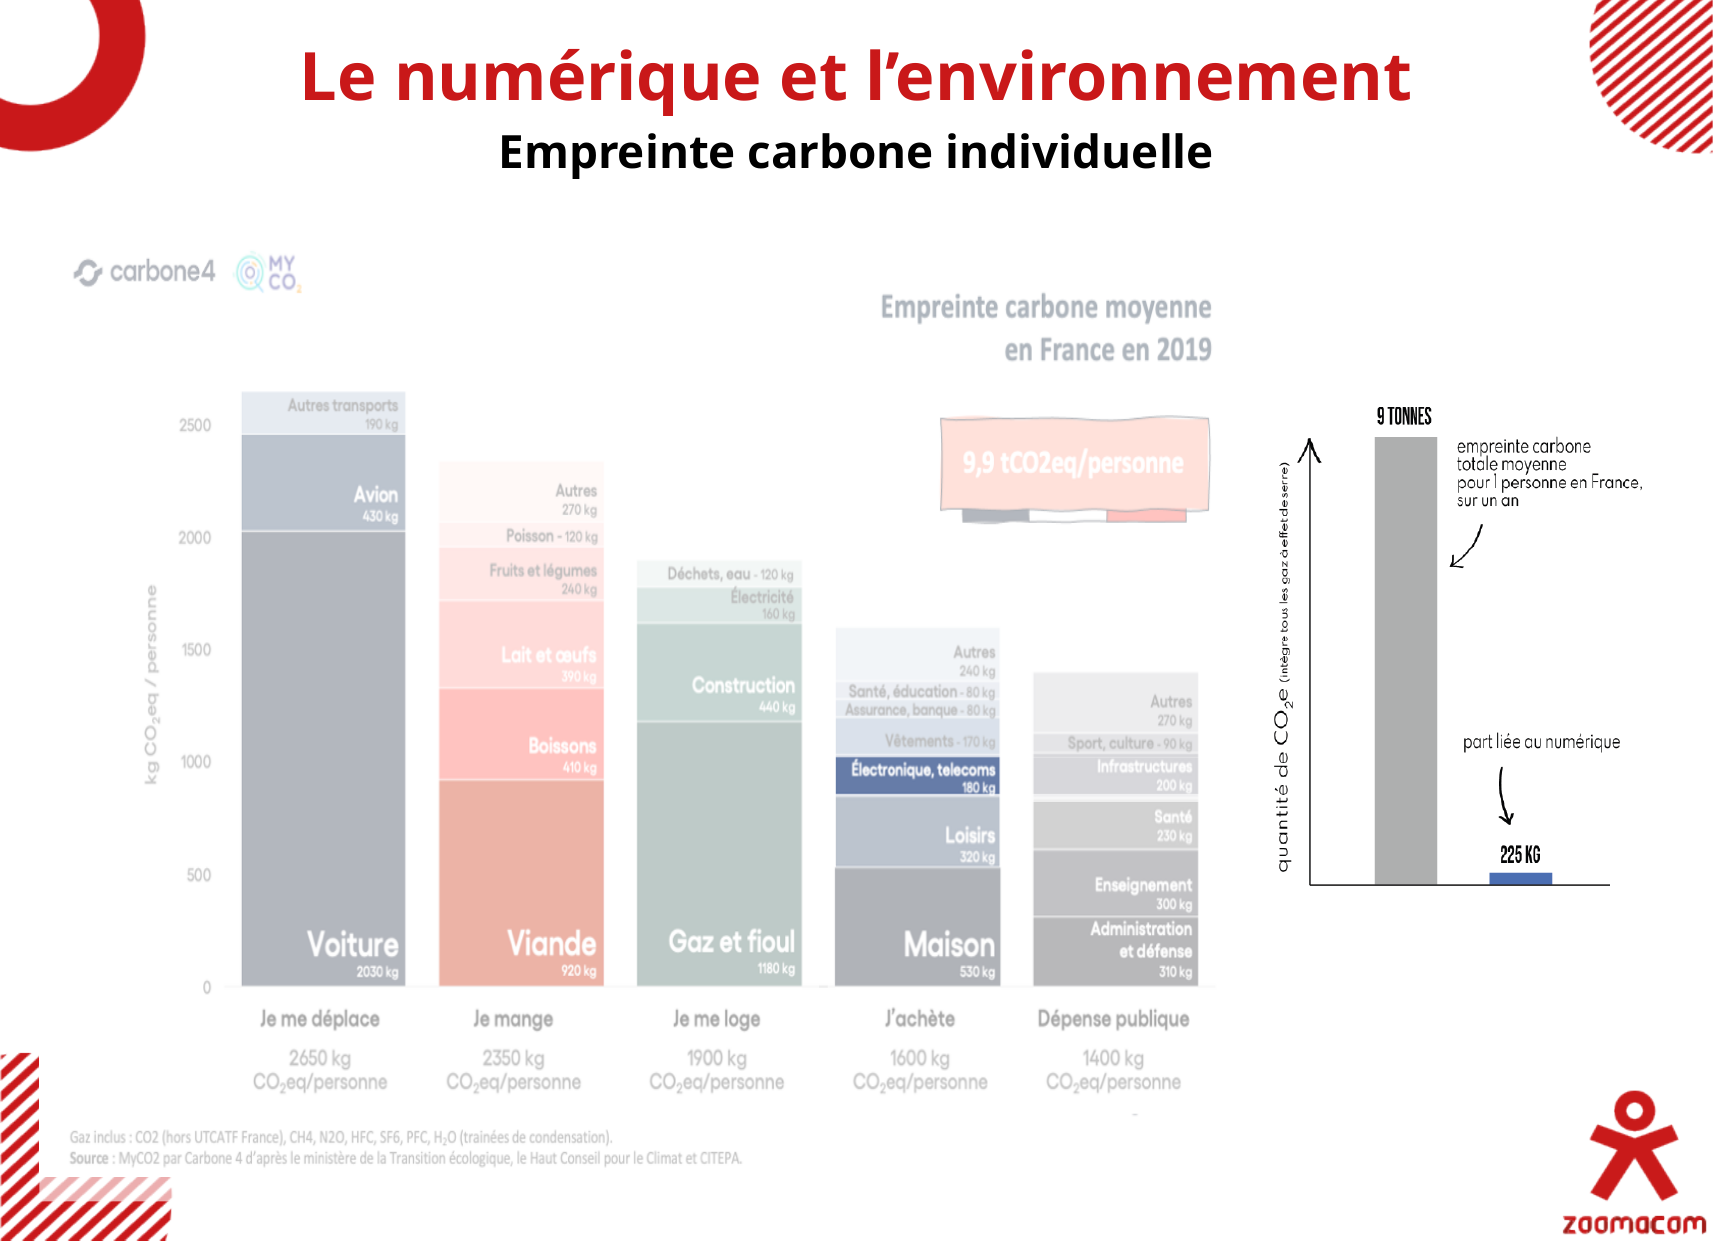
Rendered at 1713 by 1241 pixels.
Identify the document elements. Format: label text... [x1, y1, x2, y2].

picture [0, 0, 1713, 1241]
title Le numérique et l’environnement Empreinte carbone individuelle [85, 2, 1627, 210]
text_box [39, 237, 1294, 1201]
